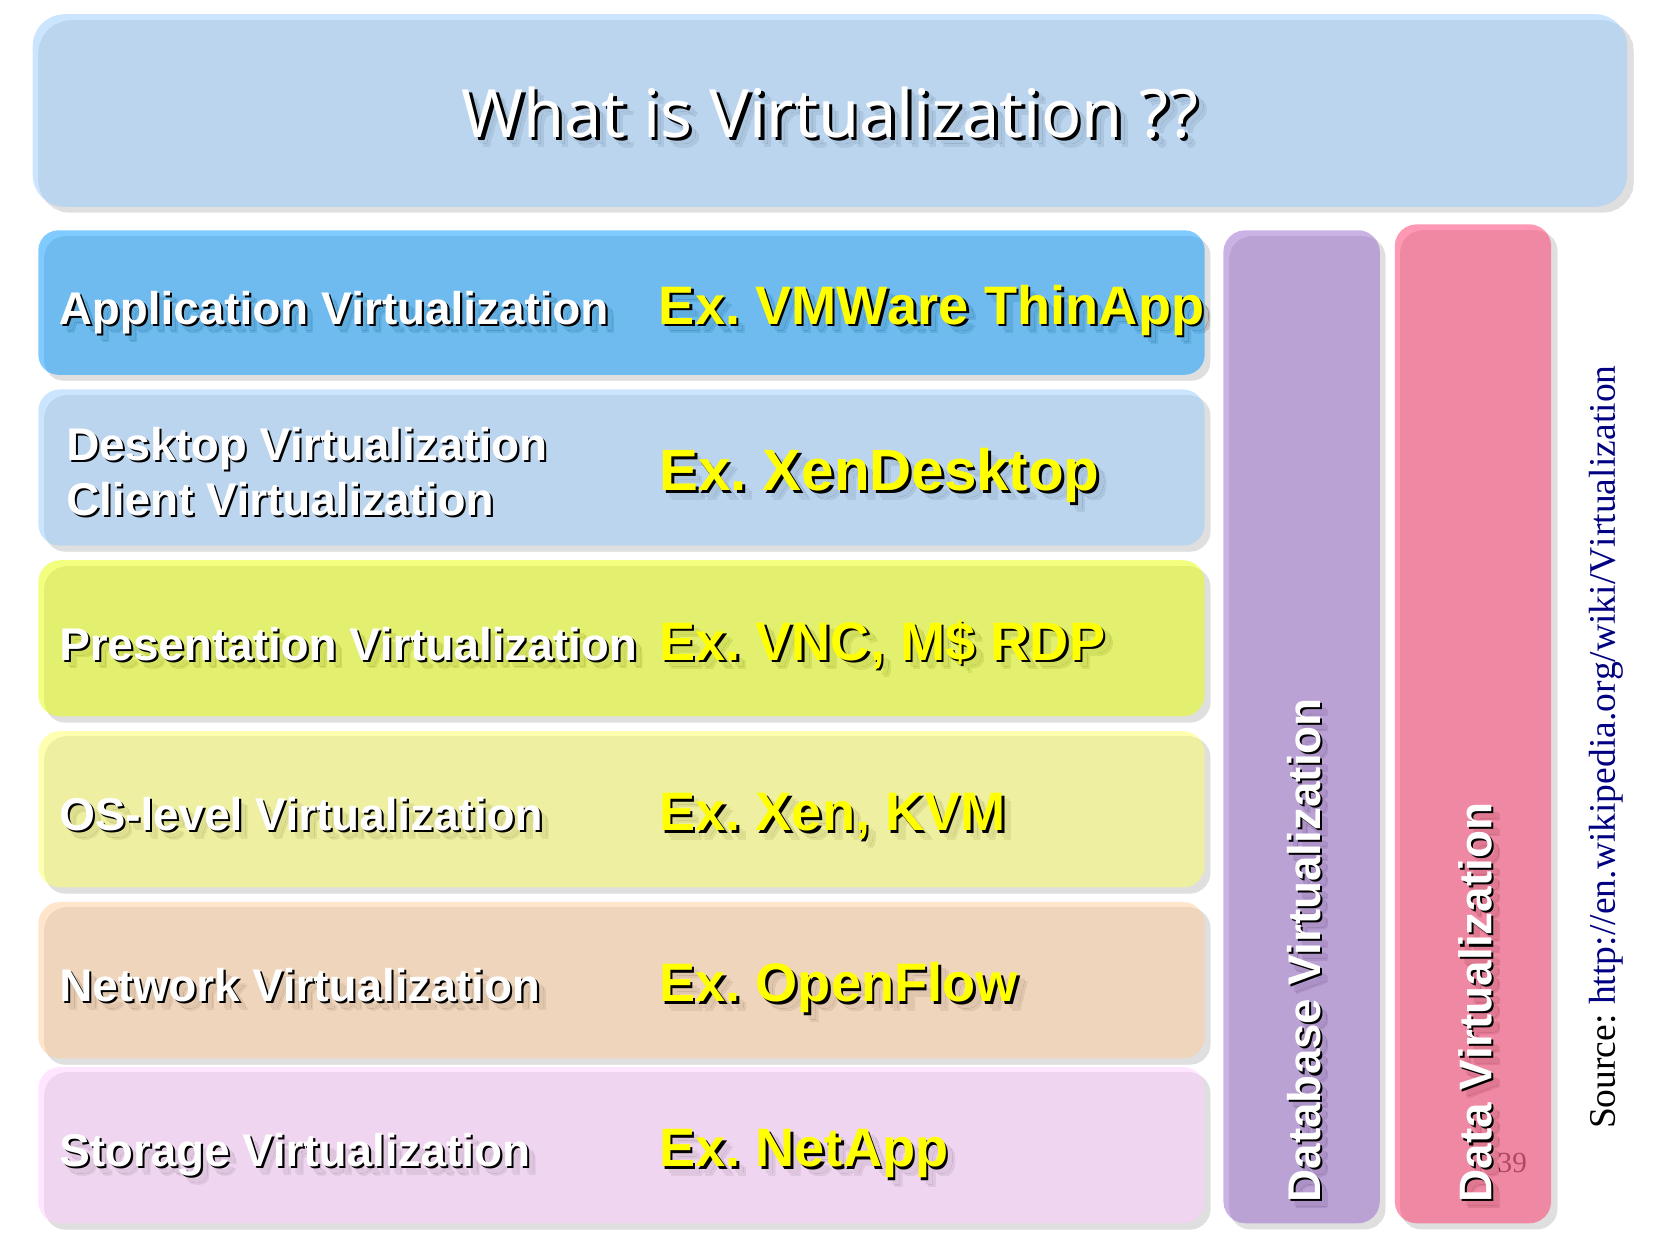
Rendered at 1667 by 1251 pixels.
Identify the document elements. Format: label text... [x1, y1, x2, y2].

text_box Network Virtualization Ex. OpenFlow [38, 901, 1205, 1059]
text_box Database Virtualization [1223, 230, 1380, 1224]
text_box Application Virtualization Ex. VMWare ThinApp [38, 230, 1205, 375]
text_box Source: http://en.wikipedia.org/wiki/Virtualization [1570, 330, 1646, 1144]
text_box What is Virtualization ?? [32, 14, 1628, 207]
text_box Storage Virtualization Ex. NetApp [38, 1067, 1205, 1224]
text_box Data Virtualization [1394, 224, 1552, 1224]
text_box Presentation Virtualization Ex. VNC, M$ RDP [38, 560, 1205, 717]
text_box Ex. XenDesktop [38, 389, 1205, 546]
text_box OS-level Virtualization Ex. Xen, KVM [38, 731, 1205, 888]
text_box Desktop Virtualization Client Virtualization [51, 407, 563, 532]
